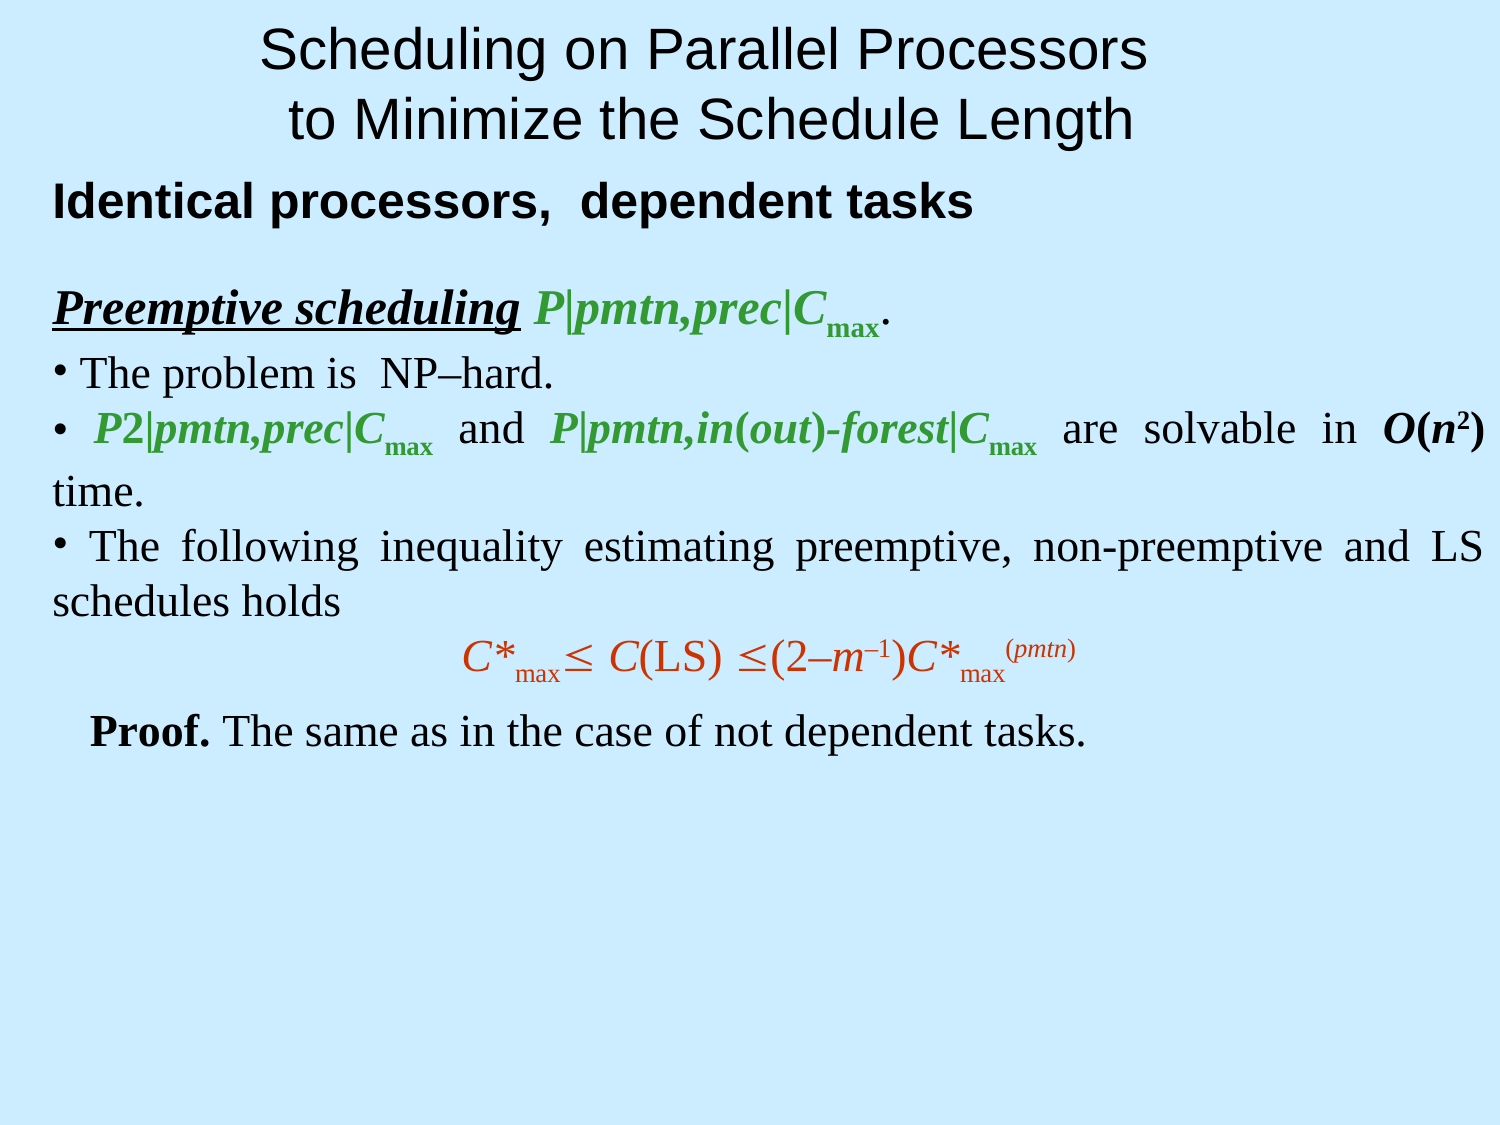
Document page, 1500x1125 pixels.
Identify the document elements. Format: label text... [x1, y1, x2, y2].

text_box Preemptive scheduling P|pmtn,prec|Cmax. The problem is NP–hard. P2|pmtn,prec|Cmax and P|pmtn,in(out)-forest|Cmax are solvable in O(n2) time. The following inequality estimating preemptive, non-preemptive and LS schedules holds C*max C(LS) (2–m–1)C*max(pmtn) [37, 267, 1500, 696]
title Scheduling on Parallel Processors to Minimize the Schedule Length [0, 0, 1463, 175]
text_box Identical processors, dependent tasks [37, 160, 1500, 237]
text_box Proof. The same as in the case of not dependent tasks. [75, 692, 1500, 763]
